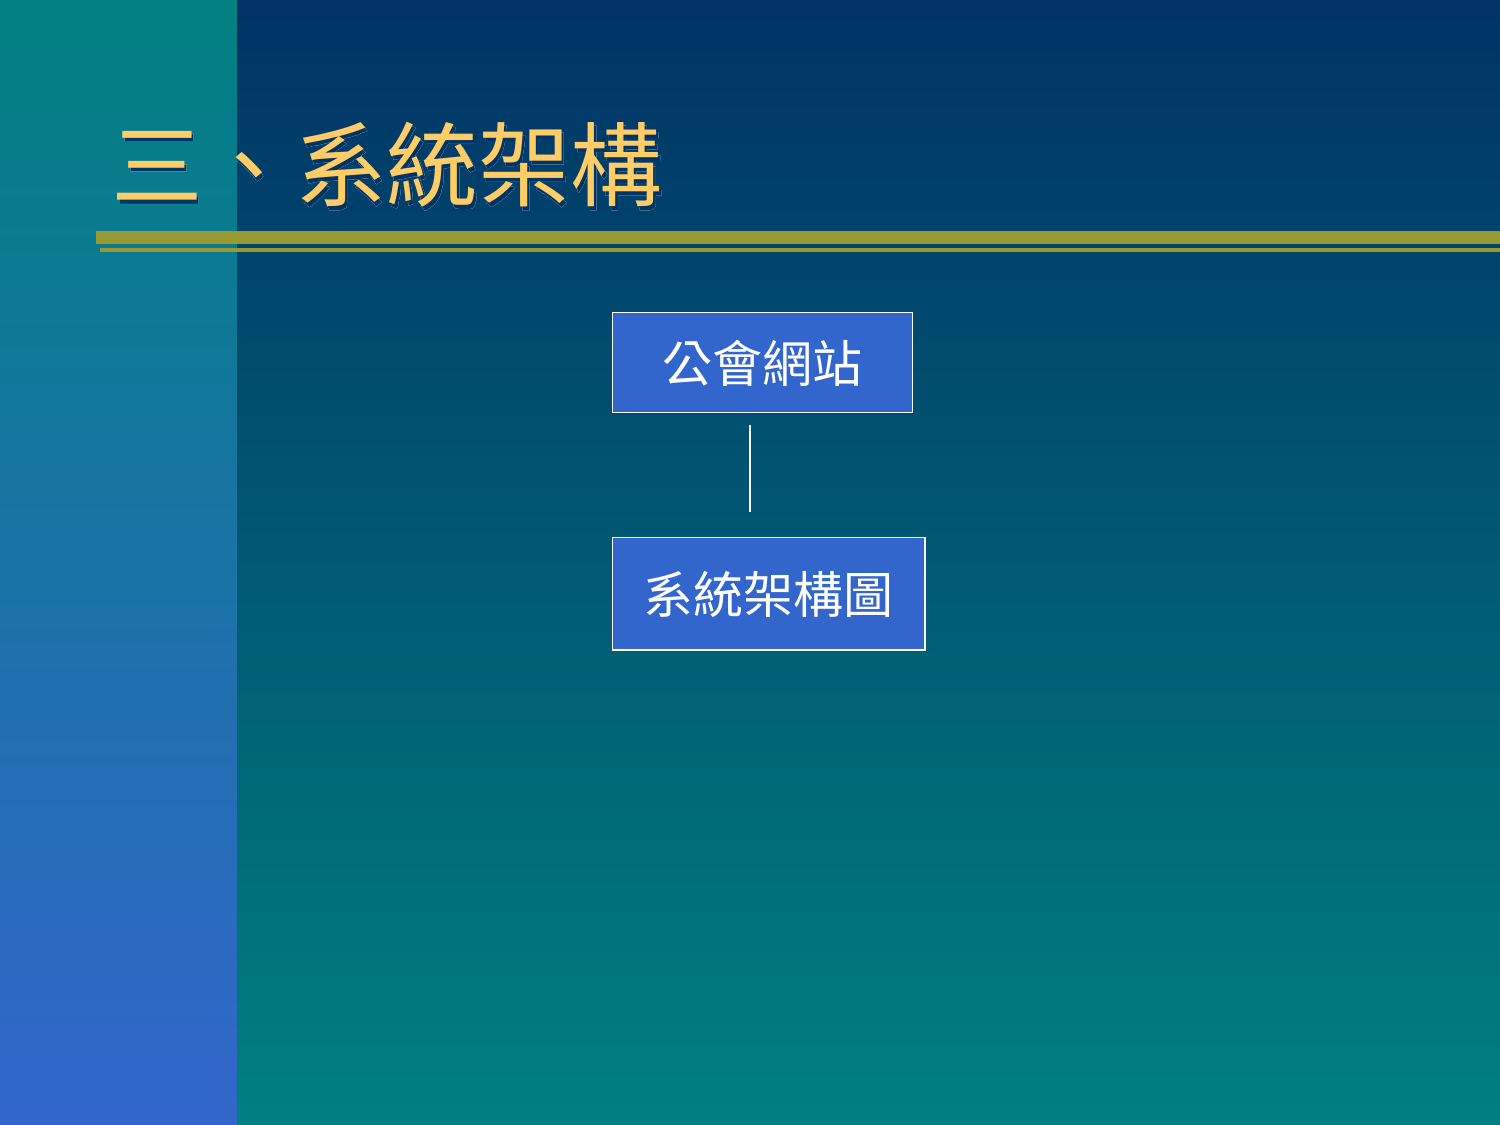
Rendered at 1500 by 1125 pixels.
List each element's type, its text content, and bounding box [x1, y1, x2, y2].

text_box 系統架構圖 [612, 537, 925, 650]
title 三、系統架構 [96, 43, 1463, 225]
text_box 公會網站 [612, 312, 913, 413]
